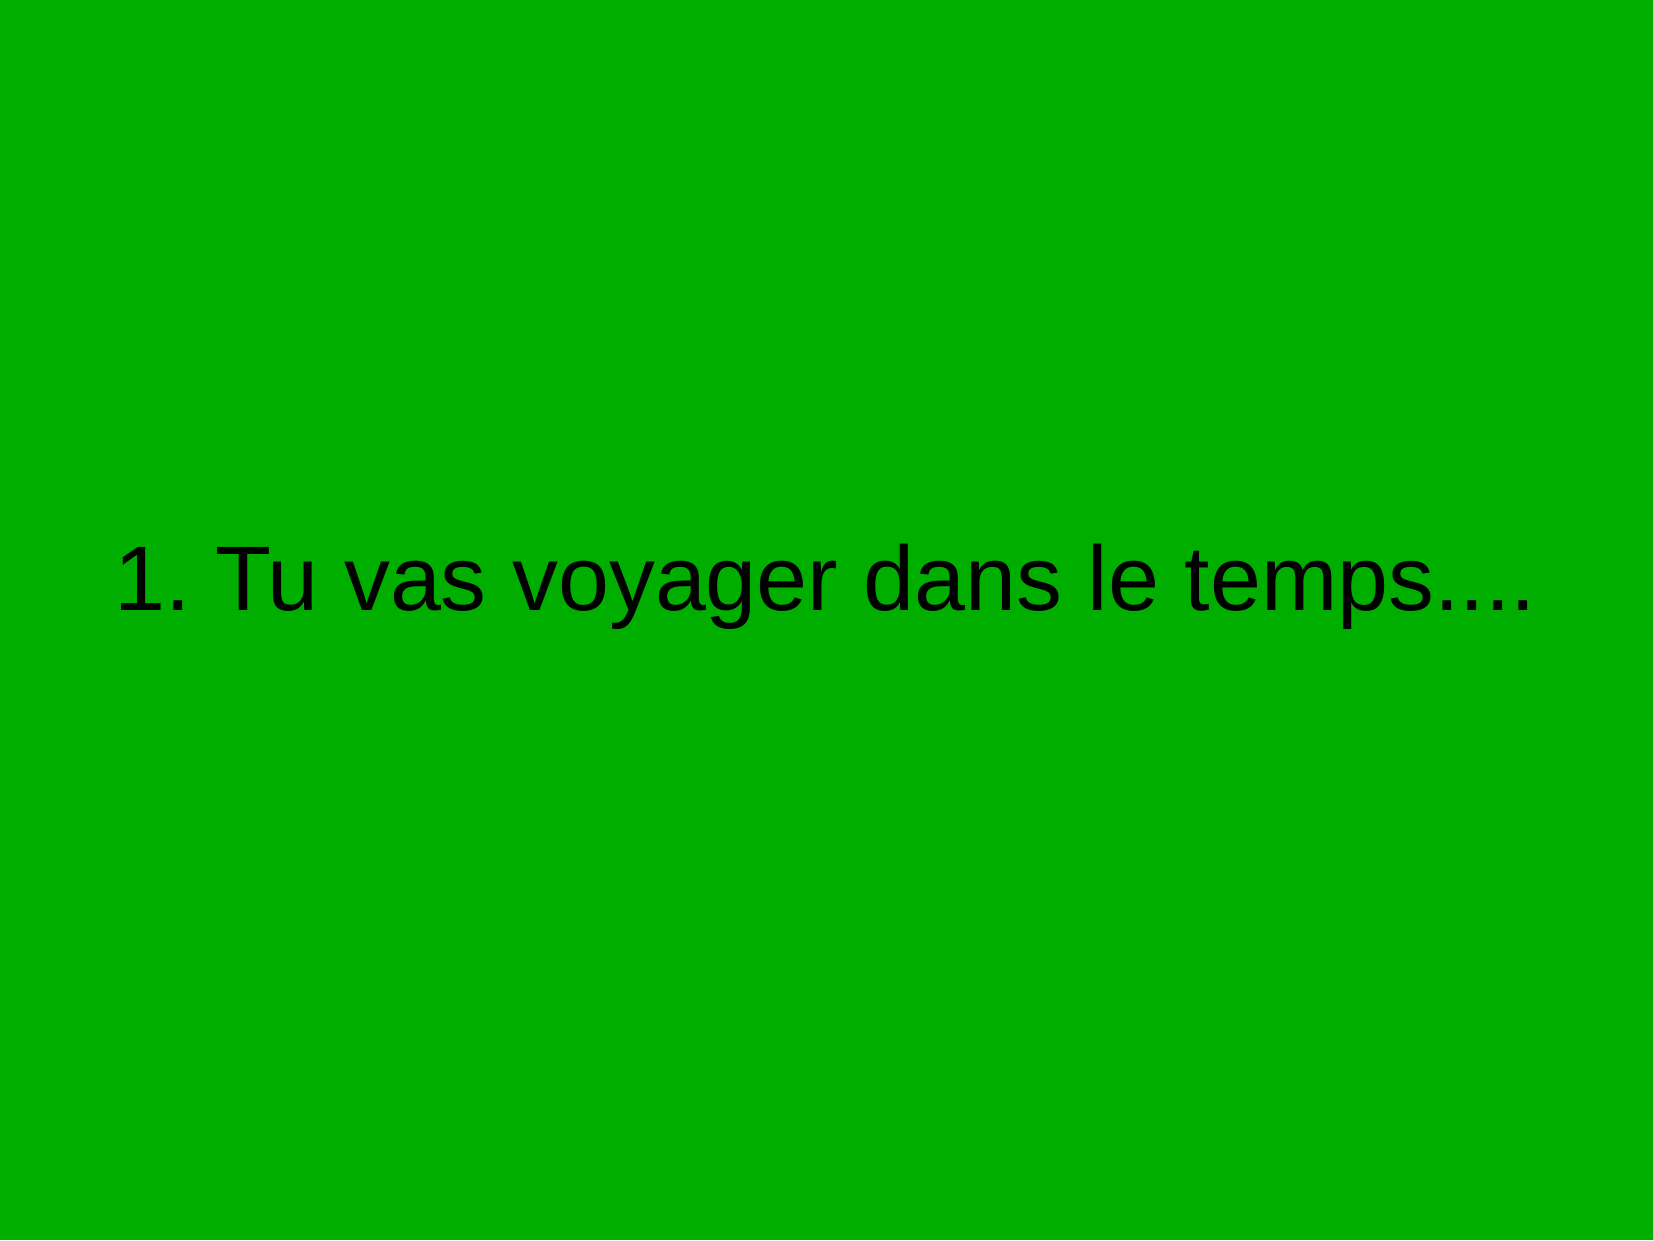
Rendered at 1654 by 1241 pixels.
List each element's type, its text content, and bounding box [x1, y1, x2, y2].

subtitle 1. Tu vas voyager dans le temps.... [82, 49, 1571, 1109]
